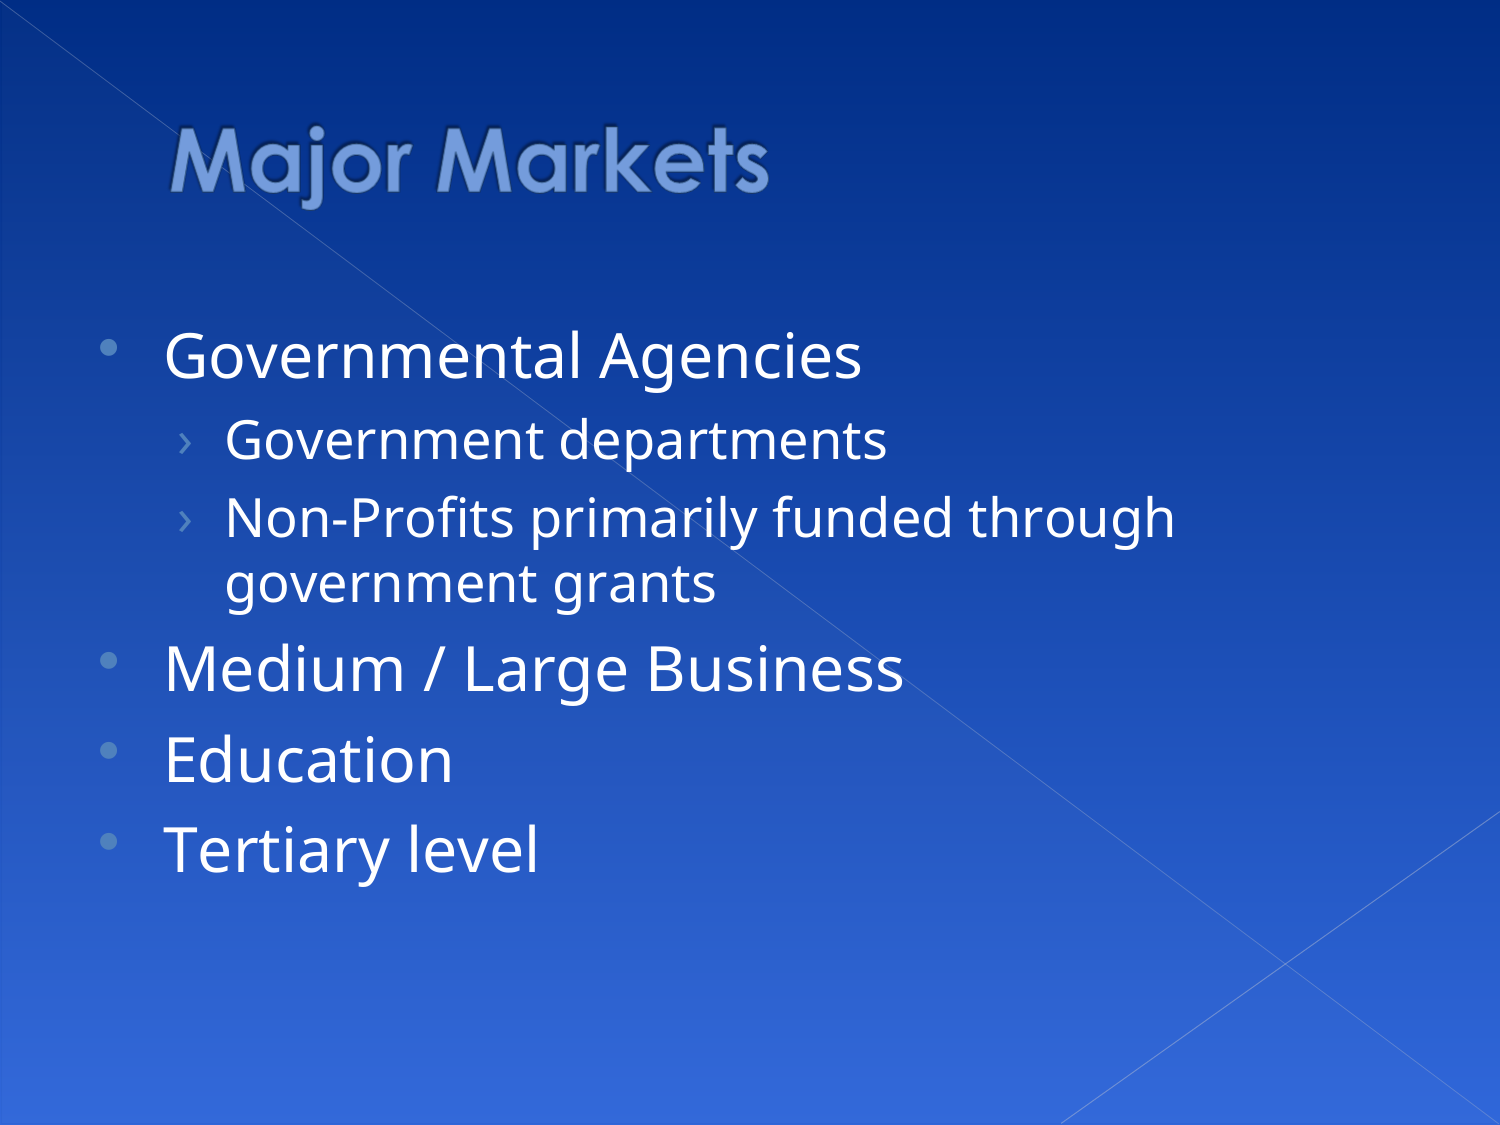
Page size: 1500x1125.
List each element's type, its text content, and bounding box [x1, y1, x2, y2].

text_box [73, 42, 1427, 275]
list Governmental Agencies Government departments Non-Profits primarily funded through government grants Medium / Large Business Education Tertiary level [75, 308, 1426, 1059]
